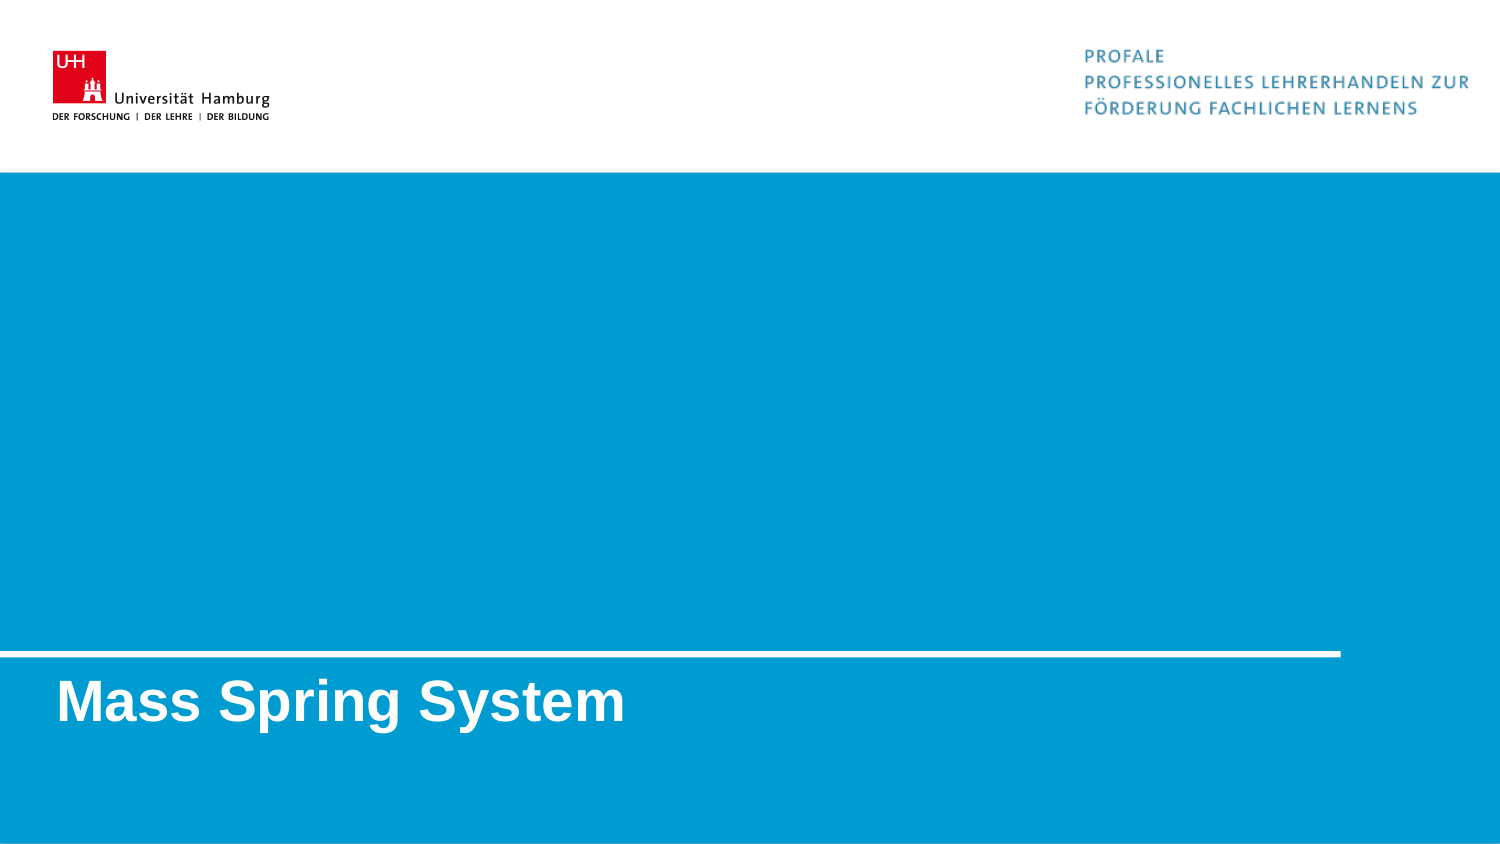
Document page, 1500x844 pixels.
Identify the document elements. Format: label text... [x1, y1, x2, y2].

picture [0, 0, 322, 147]
picture [1085, 48, 1469, 115]
title Mass Spring System [41, 655, 1370, 822]
